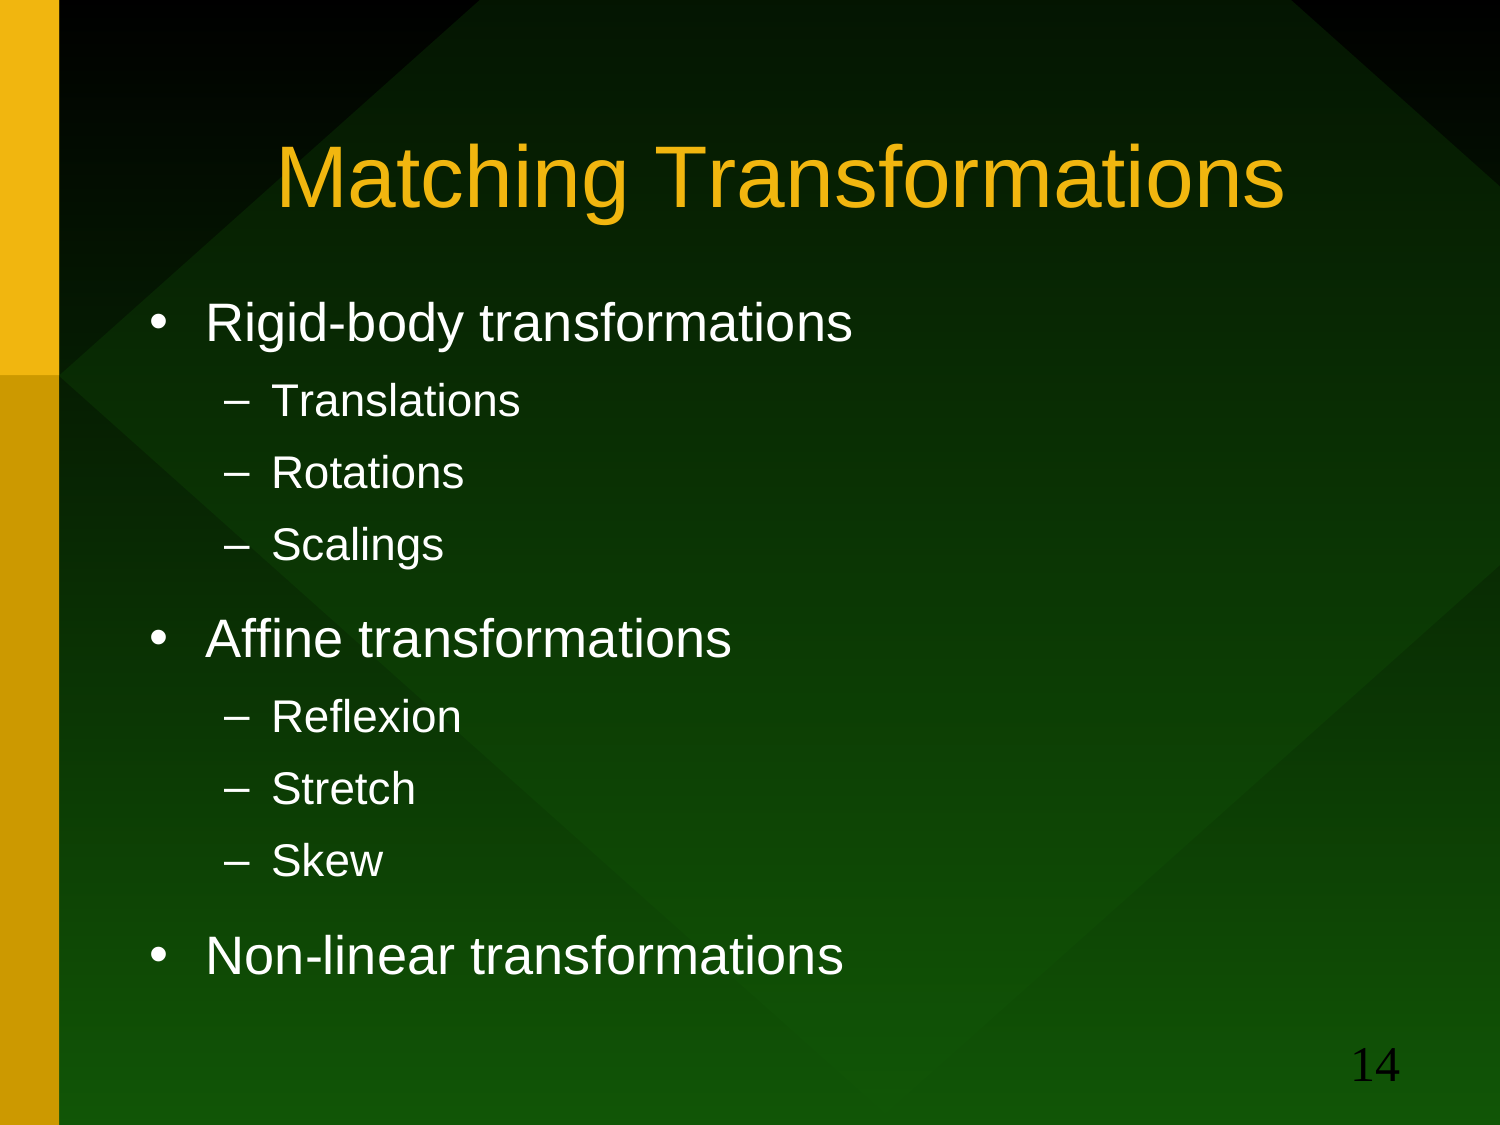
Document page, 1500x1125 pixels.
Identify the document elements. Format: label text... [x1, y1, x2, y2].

title Matching Transformations [99, 87, 1463, 276]
list Rigid-body transformations Translations Rotations Scalings Affine transformations Reflexion Stretch Skew Non-linear transformations [134, 287, 1416, 1013]
